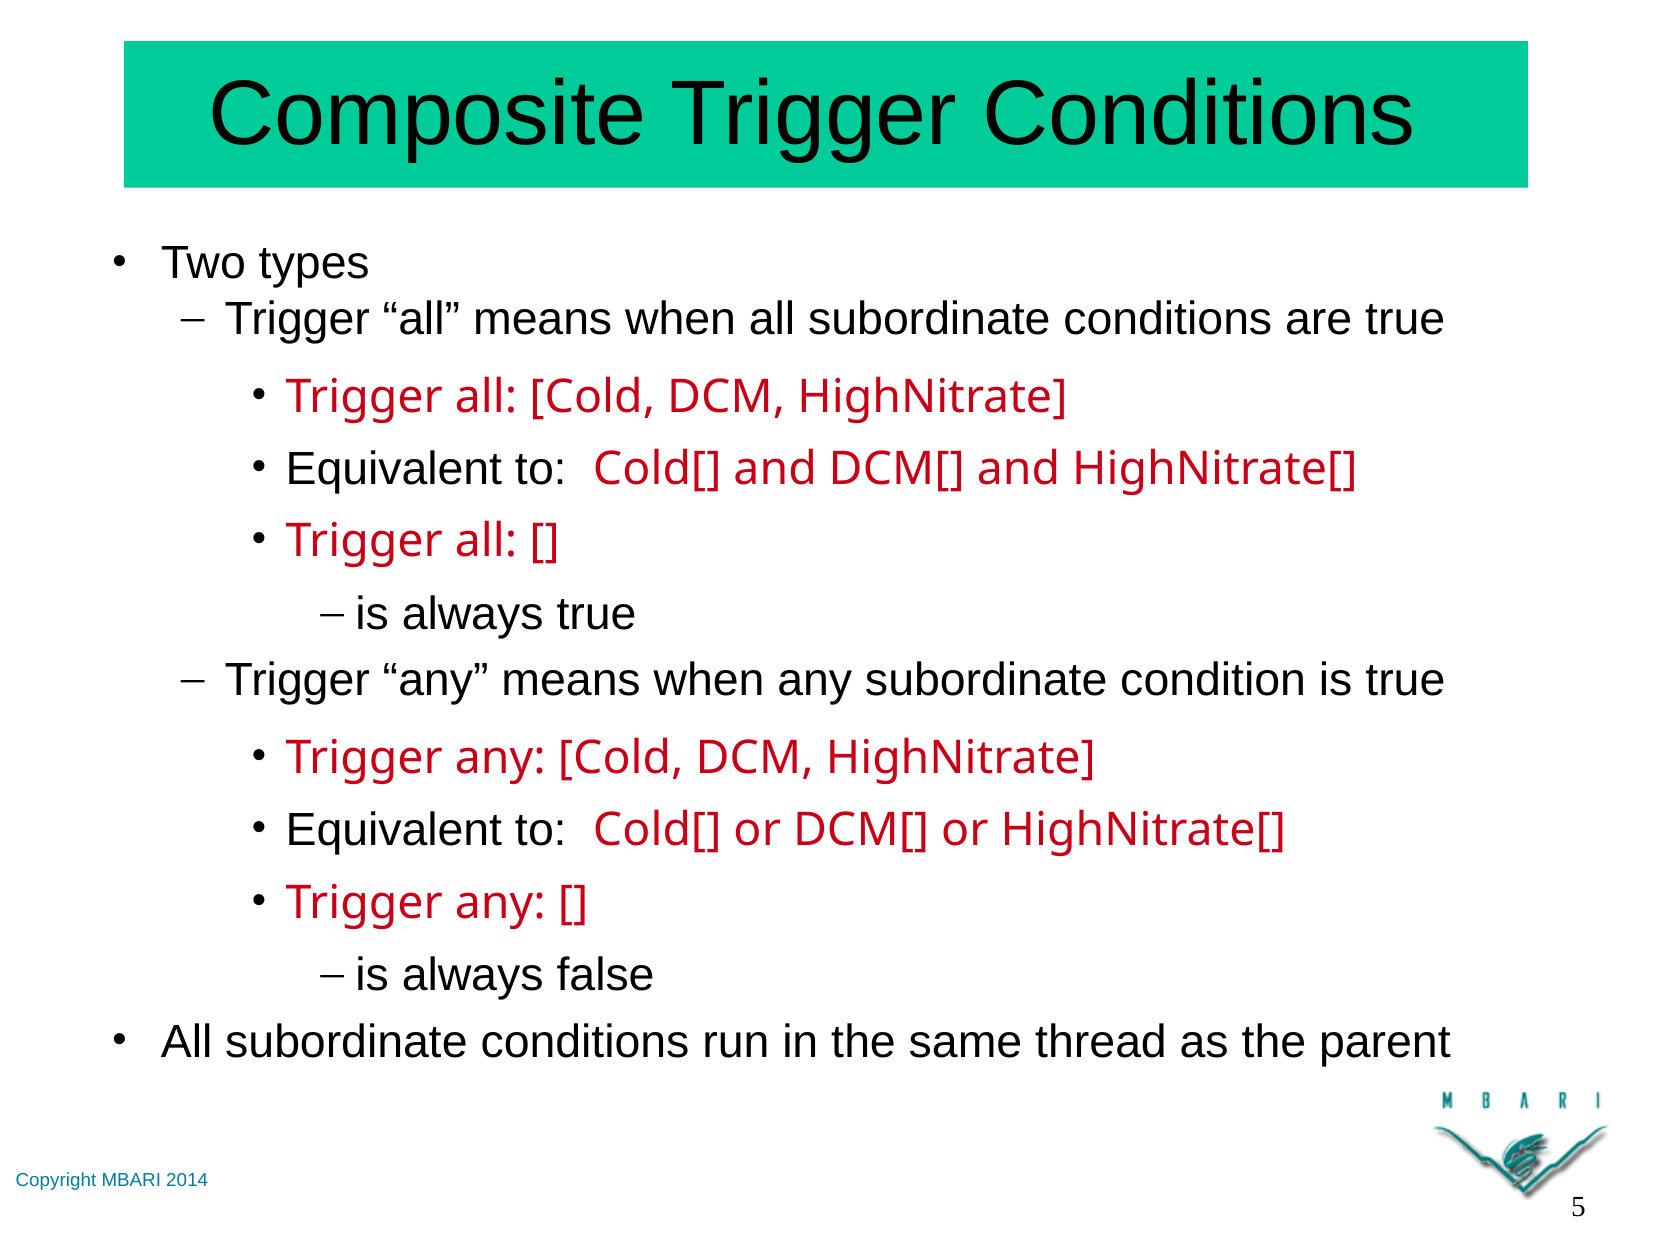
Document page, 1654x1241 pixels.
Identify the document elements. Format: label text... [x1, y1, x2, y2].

title Composite Trigger Conditions [123, 41, 1528, 188]
picture [1426, 1091, 1613, 1200]
list Two types Trigger “all” means when all subordinate conditions are true Trigger all: [Cold, DCM, HighNitrate] Equivalent to: Cold[] and DCM[] and HighNitrate[] Trigger all: [] is always true Trigger “any” means when any subordinate condition is true Trigger any: [Cold, DCM, HighNitrate] Equivalent to: Cold[] or DCM[] or HighNitrate[] Trigger any: [] is always false All subordinate conditions run in the same thread as the parent [96, 225, 1501, 1088]
